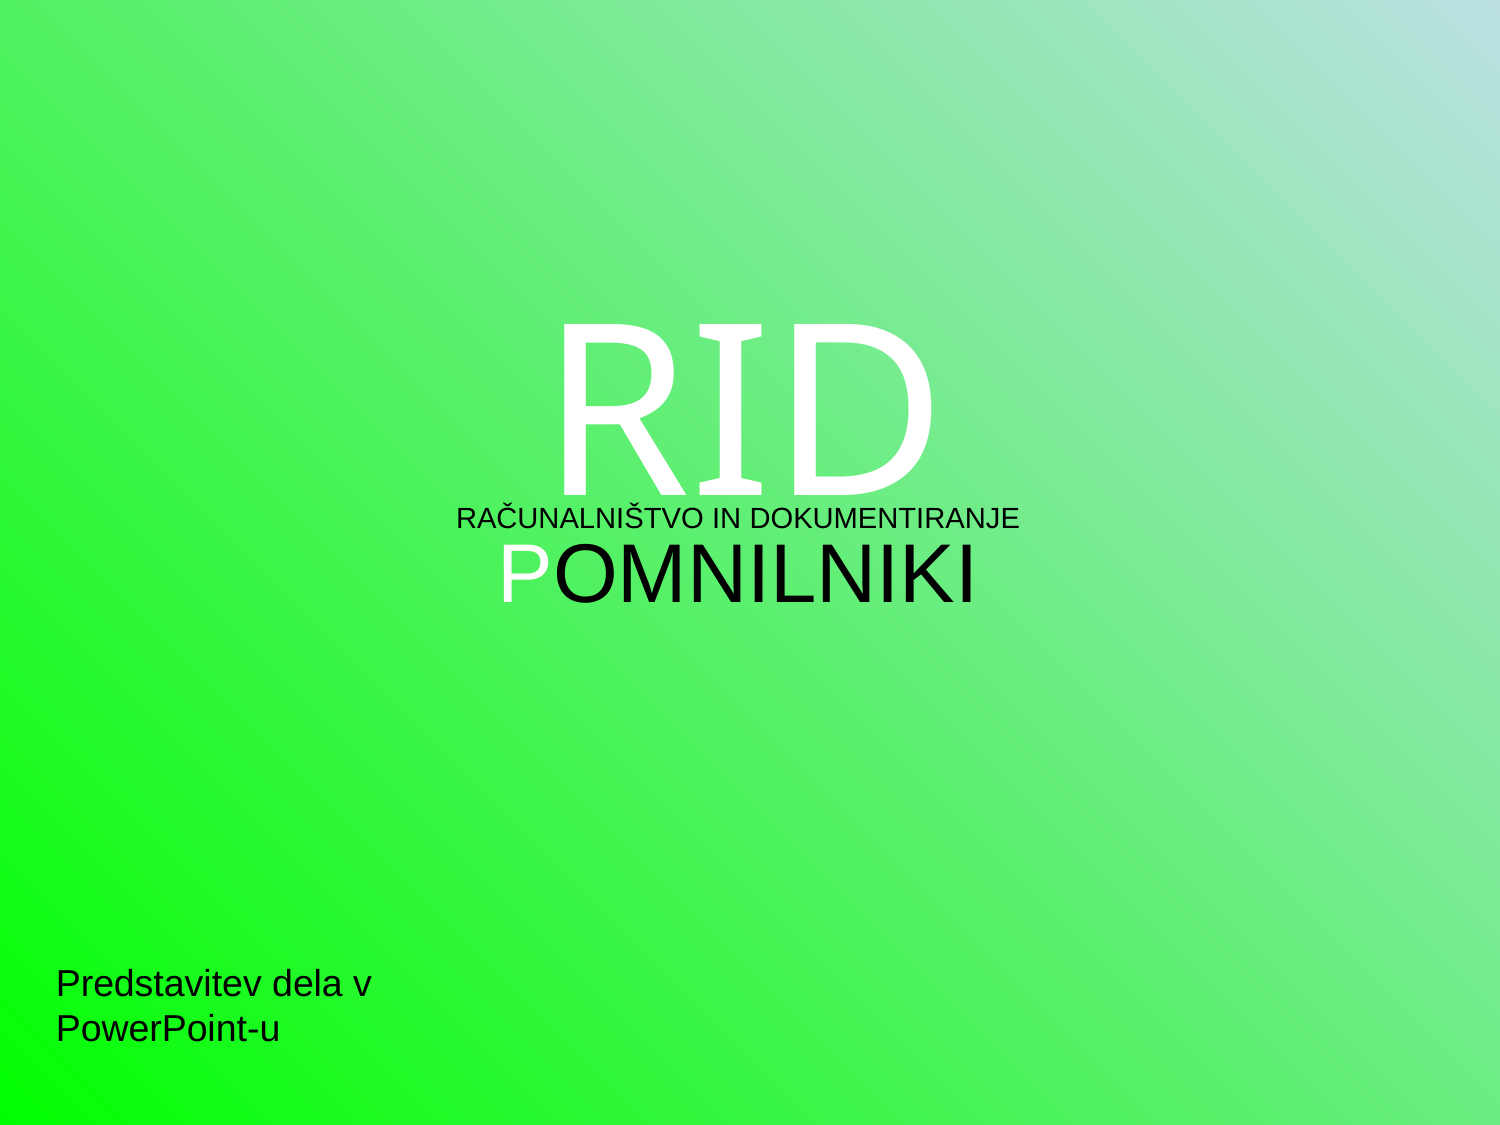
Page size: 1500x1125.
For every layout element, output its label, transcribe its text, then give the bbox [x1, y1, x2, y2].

text_box Predstavitev dela v PowerPoint-u [41, 952, 396, 1115]
title RID [466, 278, 1022, 503]
subtitle RAČUNALNIŠTVO IN DOKUMENTIRANJE POMNILNIKI [419, 503, 1058, 705]
